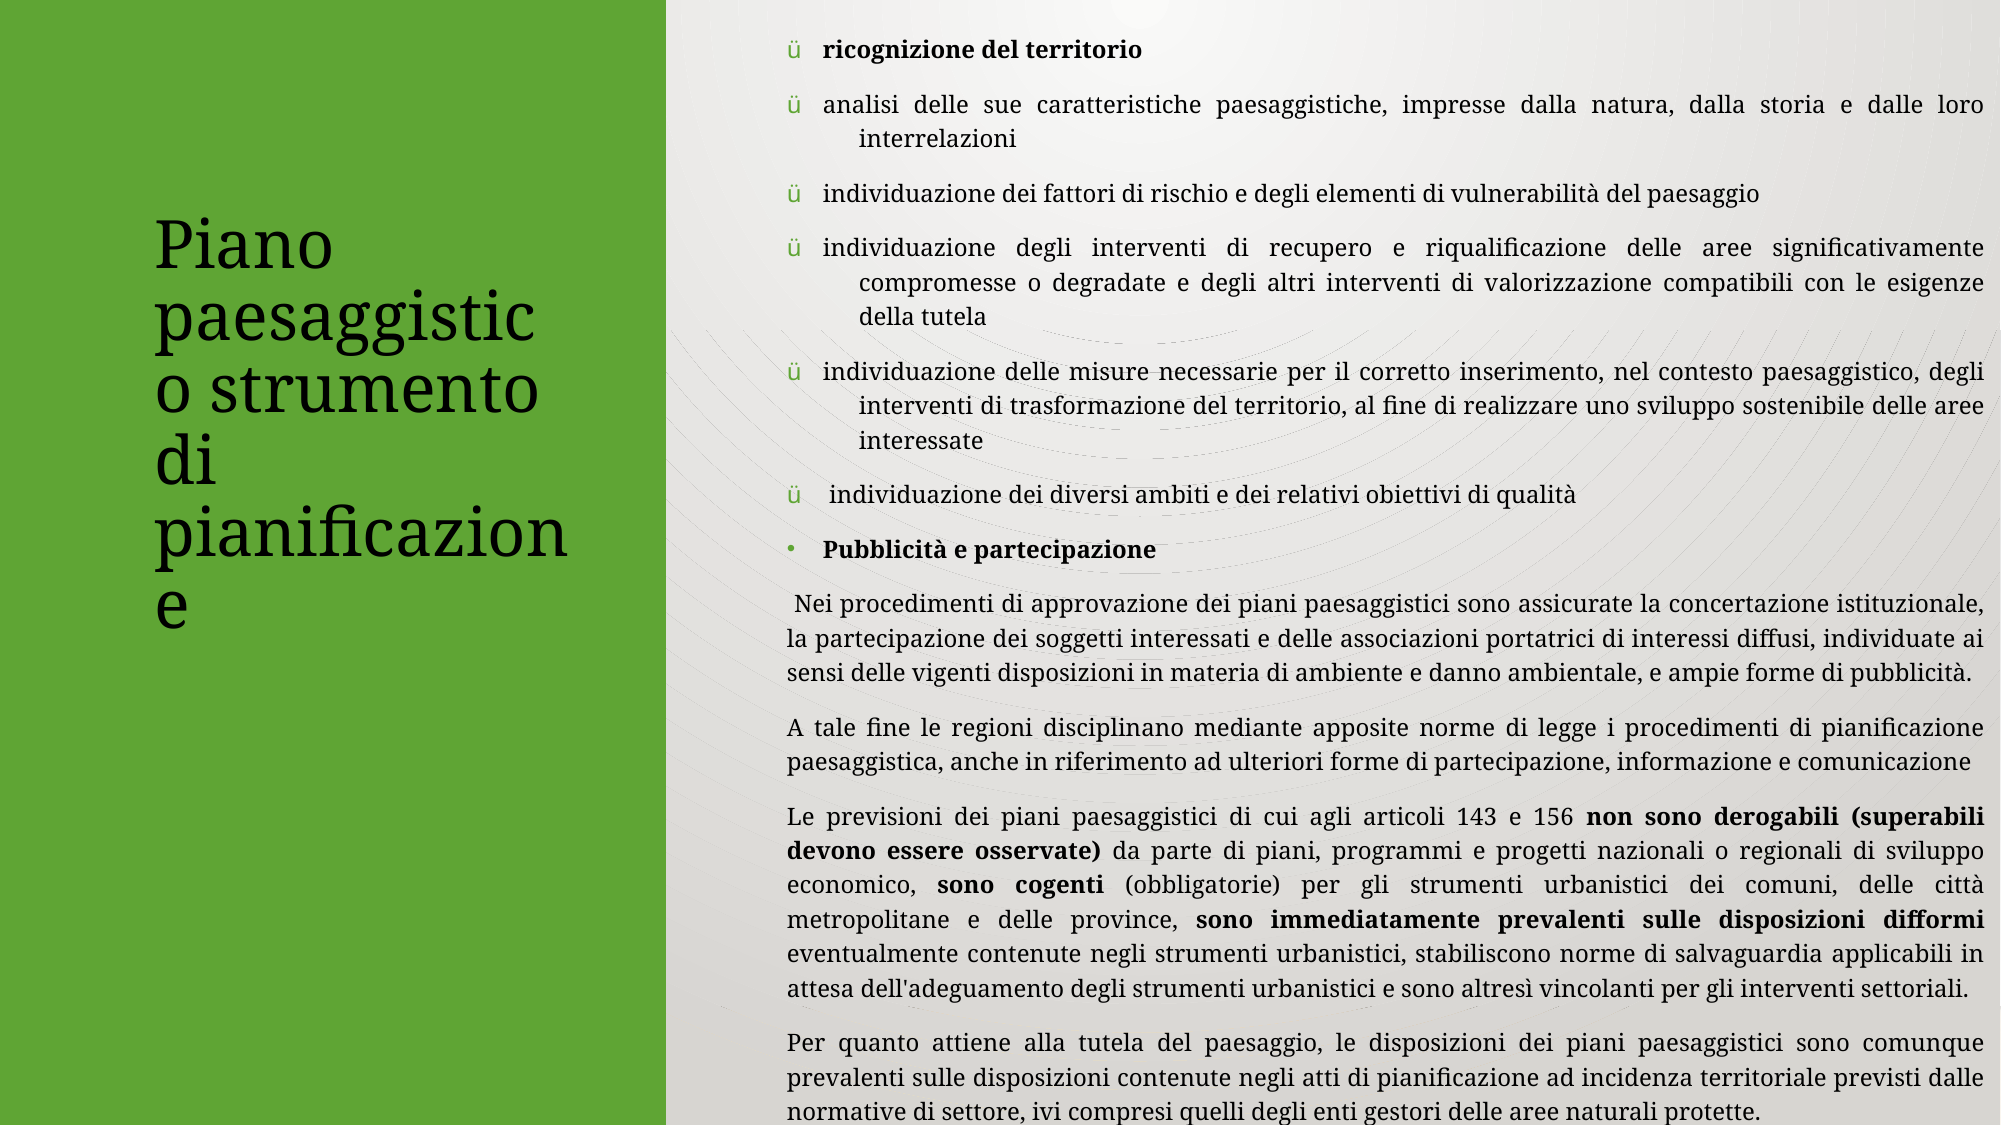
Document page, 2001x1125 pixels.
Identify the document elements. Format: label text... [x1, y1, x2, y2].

list ricognizione del territorio analisi delle sue caratteristiche paesaggistiche, impresse dalla natura, dalla storia e dalle loro interrelazioni individuazione dei fattori di rischio e degli elementi di vulnerabilità del paesaggio individuazione degli interventi di recupero e riqualificazione delle aree significativamente compromesse o degradate e degli altri interventi di valorizzazione compatibili con le esigenze della tutela individuazione delle misure necessarie per il corretto inserimento, nel contesto paesaggistico, degli interventi di trasformazione del territorio, al fine di realizzare uno sviluppo sostenibile delle aree interessate individuazione dei diversi ambiti e dei relativi obiettivi di qualità Pubblicità e partecipazione Nei procedimenti di approvazione dei piani paesaggistici sono assicurate la concertazione istituzionale, la partecipazione dei soggetti interessati e delle associazioni portatrici di interessi diffusi, individuate ai sensi delle vigenti disposizioni in materia di ambiente e danno ambientale, e ampie forme di pubblicità. A tale fine le regioni disciplinano mediante apposite norme di legge i procedimenti di pianificazione paesaggistica, anche in riferimento ad ulteriori forme di partecipazione, informazione e comunicazione Le previsioni dei piani paesaggistici di cui agli articoli 143 e 156 non sono derogabili (superabili devono essere osservate) da parte di piani, programmi e progetti nazionali o regionali di sviluppo economico, sono cogenti (obbligatorie) per gli strumenti urbanistici dei comuni, delle città metropolitane e delle province, sono immediatamente prevalenti sulle disposizioni difformi eventualmente contenute negli strumenti urbanistici, stabiliscono norme di salvaguardia applicabili in attesa dell'adeguamento degli strumenti urbanistici e sono altresì vincolanti per gli interventi settoriali. Per quanto attiene alla tutela del paesaggio, le disposizioni dei piani paesaggistici sono comunque prevalenti sulle disposizioni contenute negli atti di pianificazione ad incidenza territoriale previsti dalle normative di settore, ivi compresi quelli degli enti gestori delle aree naturali protette. [771, 21, 2000, 1125]
title Piano paesaggistico strumento di pianificazione [139, 203, 587, 956]
text_box [0, 0, 2000, 1125]
